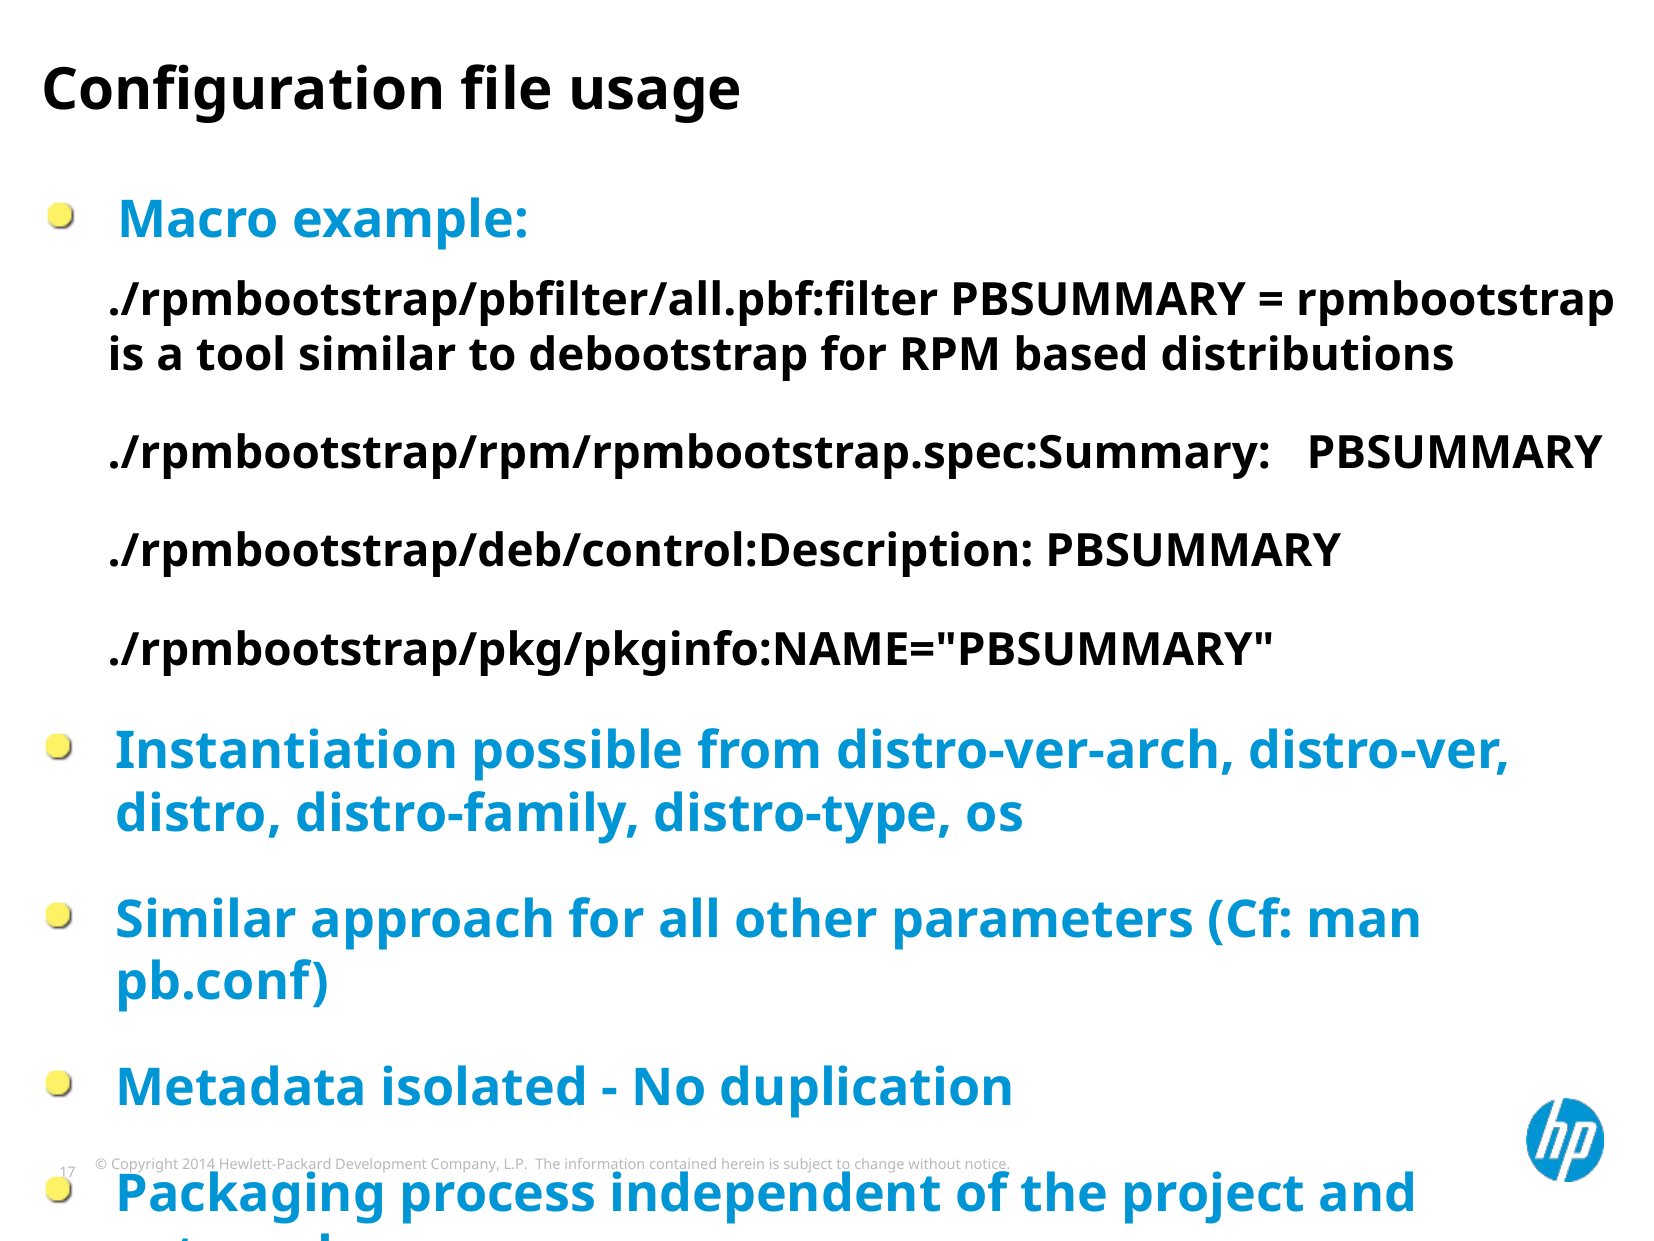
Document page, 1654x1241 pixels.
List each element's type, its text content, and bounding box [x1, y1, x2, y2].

picture [1573, 1148, 1604, 1182]
list Macro example: [34, 185, 1642, 323]
picture [1526, 1146, 1590, 1182]
list Instantiation possible from distro-ver-arch, distro-ver, distro, distro-family, distro-type, os Similar approach for all other parameters (Cf: man pb.conf) Metadata isolated - No duplication Packaging process independent of the project and external [32, 716, 1640, 1146]
text_box ./rpmbootstrap/pbfilter/all.pbf:filter PBSUMMARY = rpmbootstrap is a tool similar to debootstrap for RPM based distributions ./rpmbootstrap/rpm/rpmbootstrap.spec:Summary: PBSUMMARY ./rpmbootstrap/deb/control:Description: PBSUMMARY ./rpmbootstrap/pkg/pkginfo:NAME="PBSUMMARY" [107, 269, 1653, 715]
picture [1535, 1146, 1547, 1159]
title Configuration file usage [41, 8, 955, 171]
picture [1550, 1146, 1562, 1159]
picture [44, 1175, 75, 1206]
